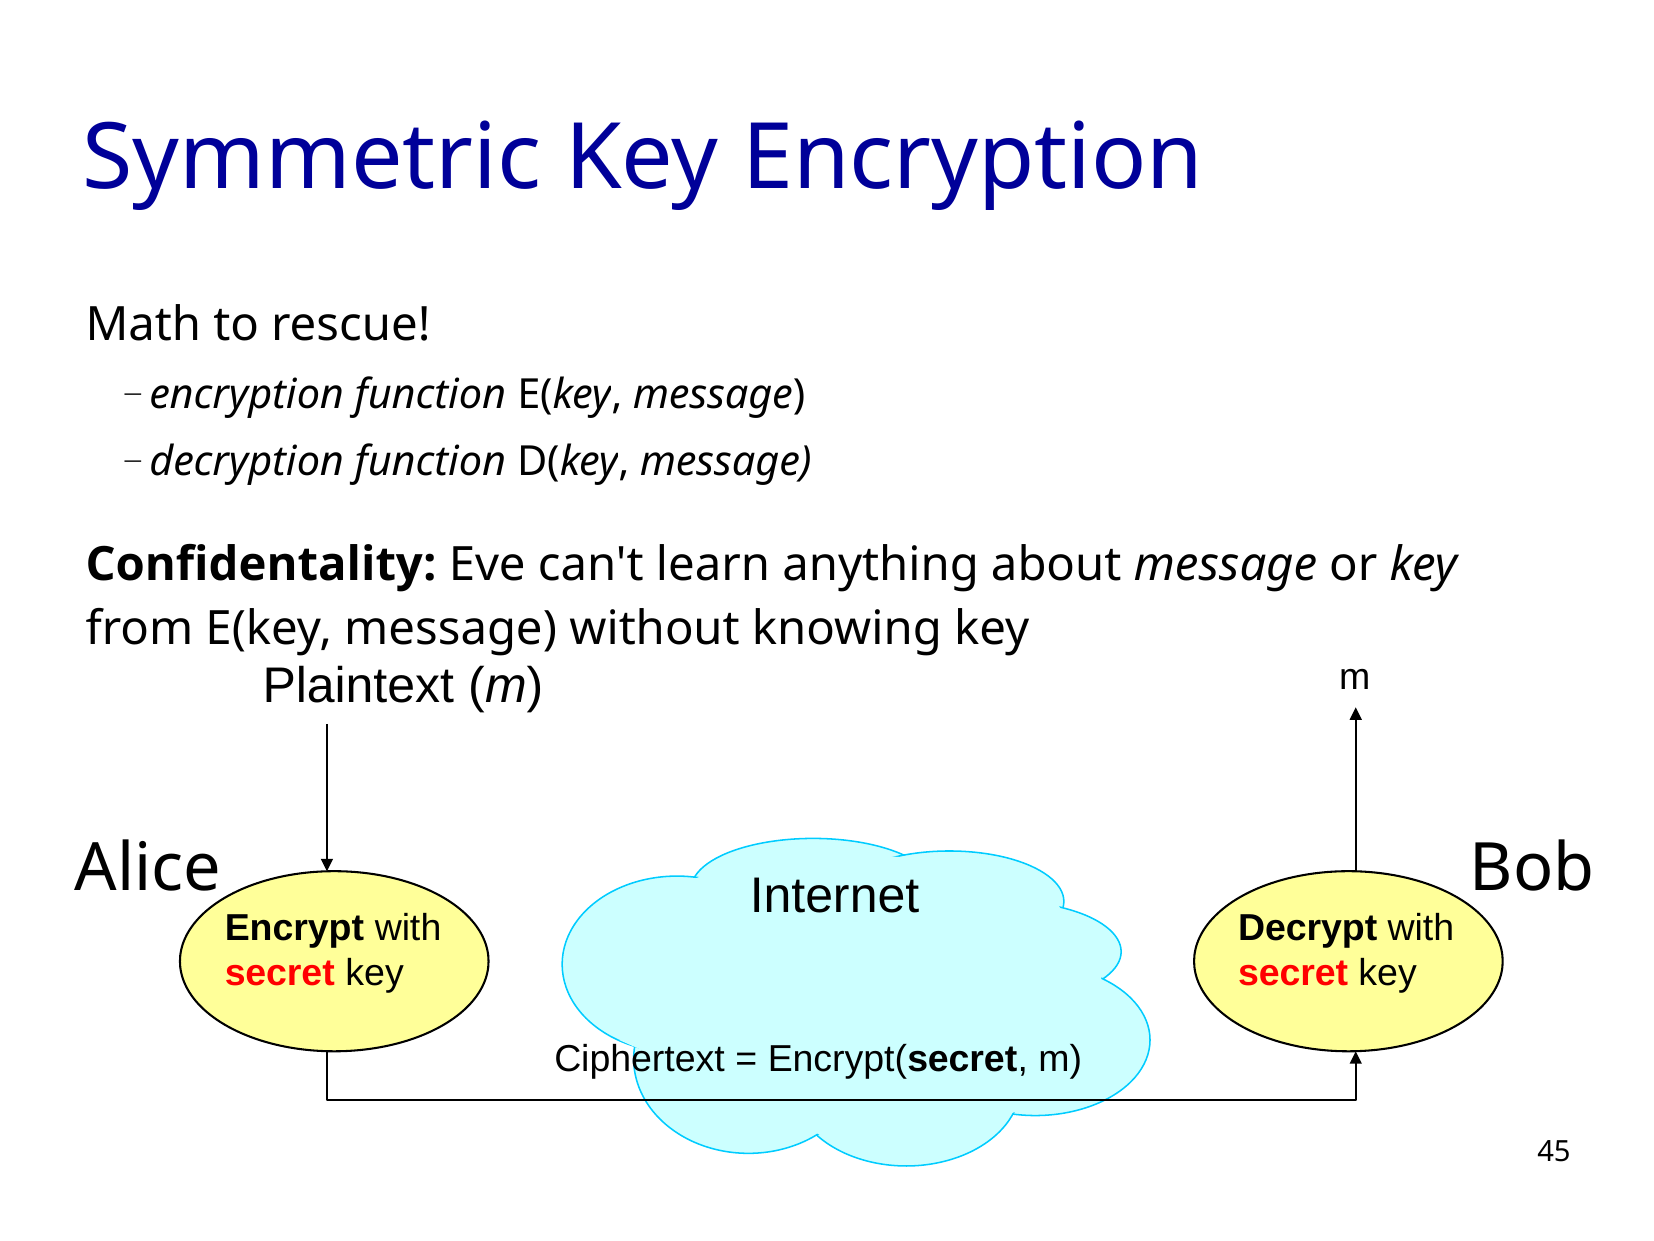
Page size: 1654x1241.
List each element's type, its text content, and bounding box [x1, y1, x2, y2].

text_box m [1261, 644, 1386, 705]
text_box Internet [734, 854, 935, 930]
text_box Plaintext (m) [247, 645, 559, 721]
text_box [645, 1101, 1103, 1166]
text_box [331, 871, 439, 895]
list Math to rescue! encryption function E(key, message) decryption function D(key, message) Confidentality: Eve can't learn anything about message or key from E(key, message) without knowing key [60, 290, 1571, 661]
text_box [562, 838, 1151, 1099]
text_box [1243, 871, 1453, 895]
text_box [179, 906, 489, 1052]
text_box Encrypt with secret key [210, 895, 457, 1001]
text_box Ciphertext = Encrypt(secret, m) [539, 1026, 1097, 1087]
text_box Alice [60, 811, 331, 901]
text_box Bob [1455, 811, 1654, 901]
text_box Decrypt with secret key [1223, 895, 1470, 1001]
text_box [1194, 905, 1503, 1052]
title Symmetric Key Encryption [82, 49, 1571, 257]
